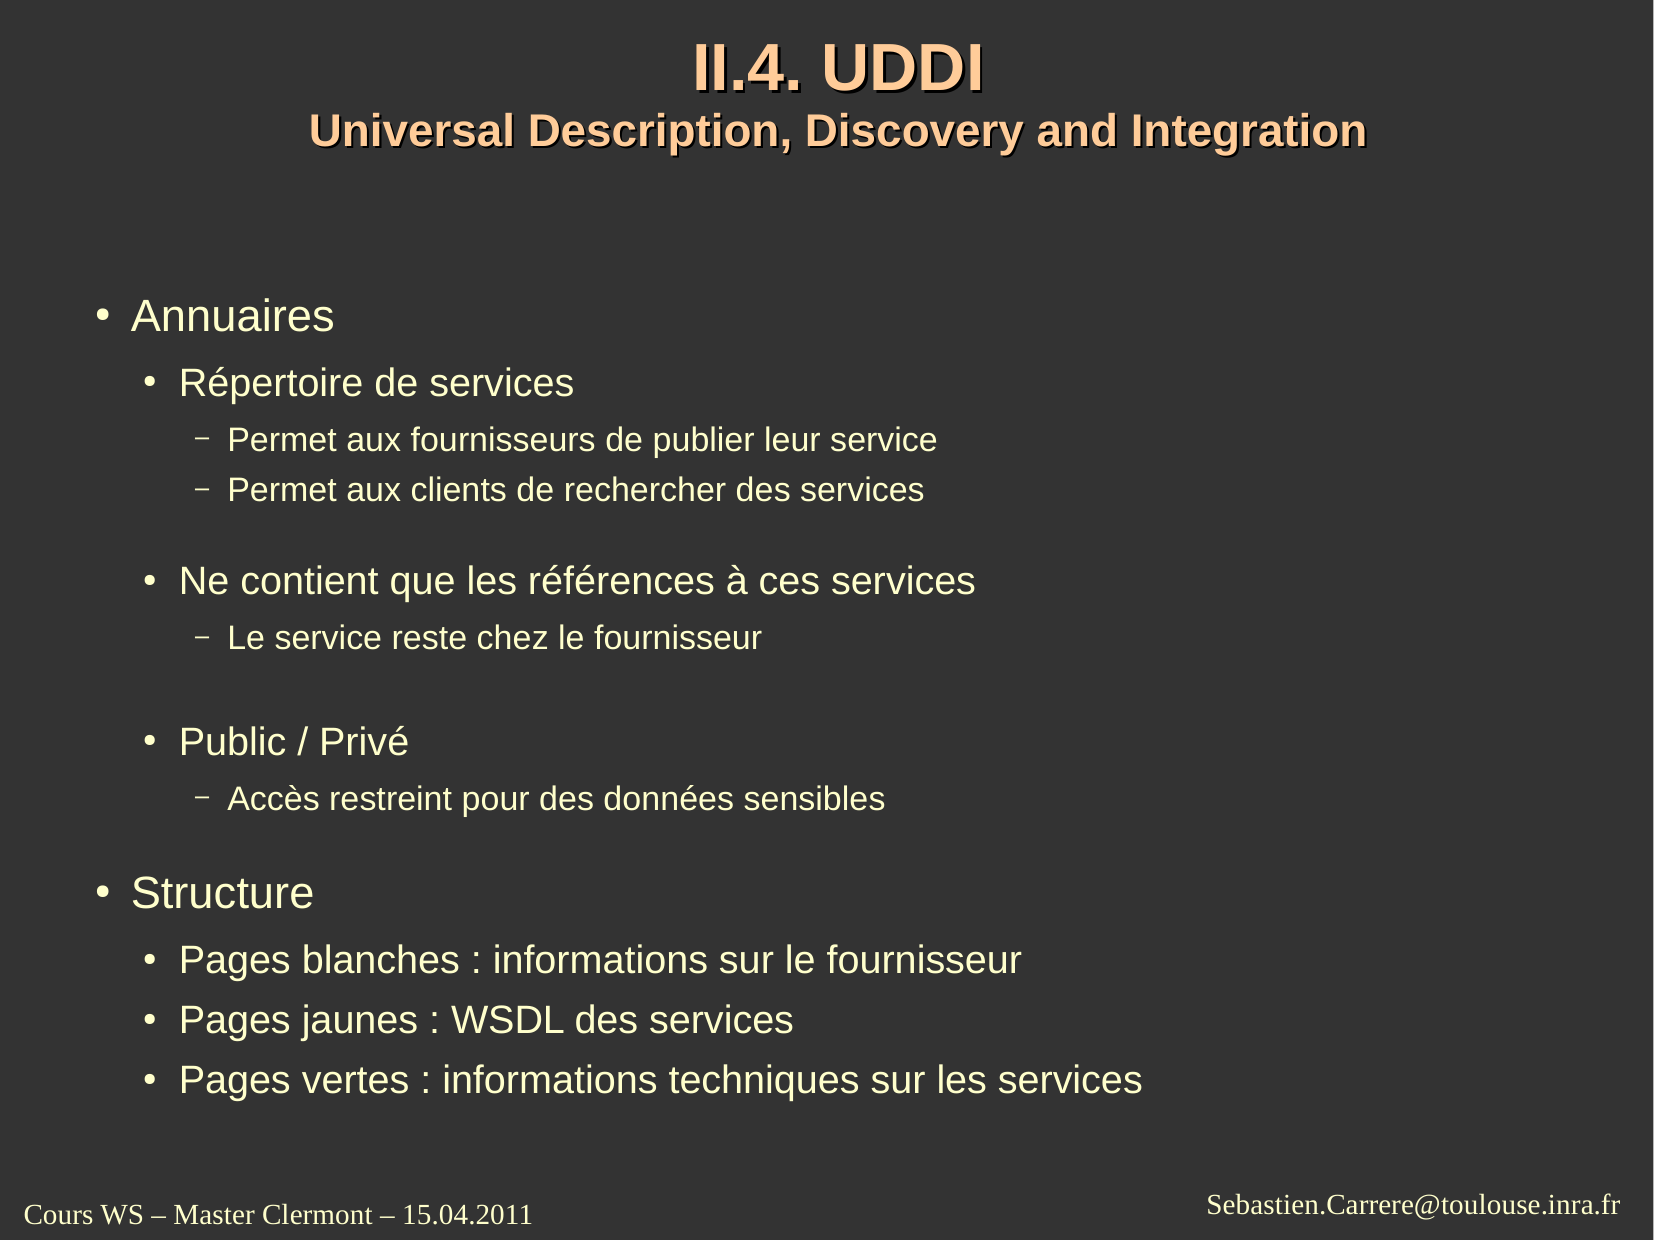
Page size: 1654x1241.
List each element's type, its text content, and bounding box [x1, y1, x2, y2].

title II.4. UDDI Universal Description, Discovery and Integration [82, 29, 1595, 158]
list Annuaires Répertoire de services Permet aux fournisseurs de publier leur service Permet aux clients de rechercher des services Ne contient que les références à ces services Le service reste chez le fournisseur Public / Privé Accès restreint pour des données sensibles Structure Pages blanches : informations sur le fournisseur Pages jaunes : WSDL des services Pages vertes : informations techniques sur les services [82, 290, 1571, 1109]
